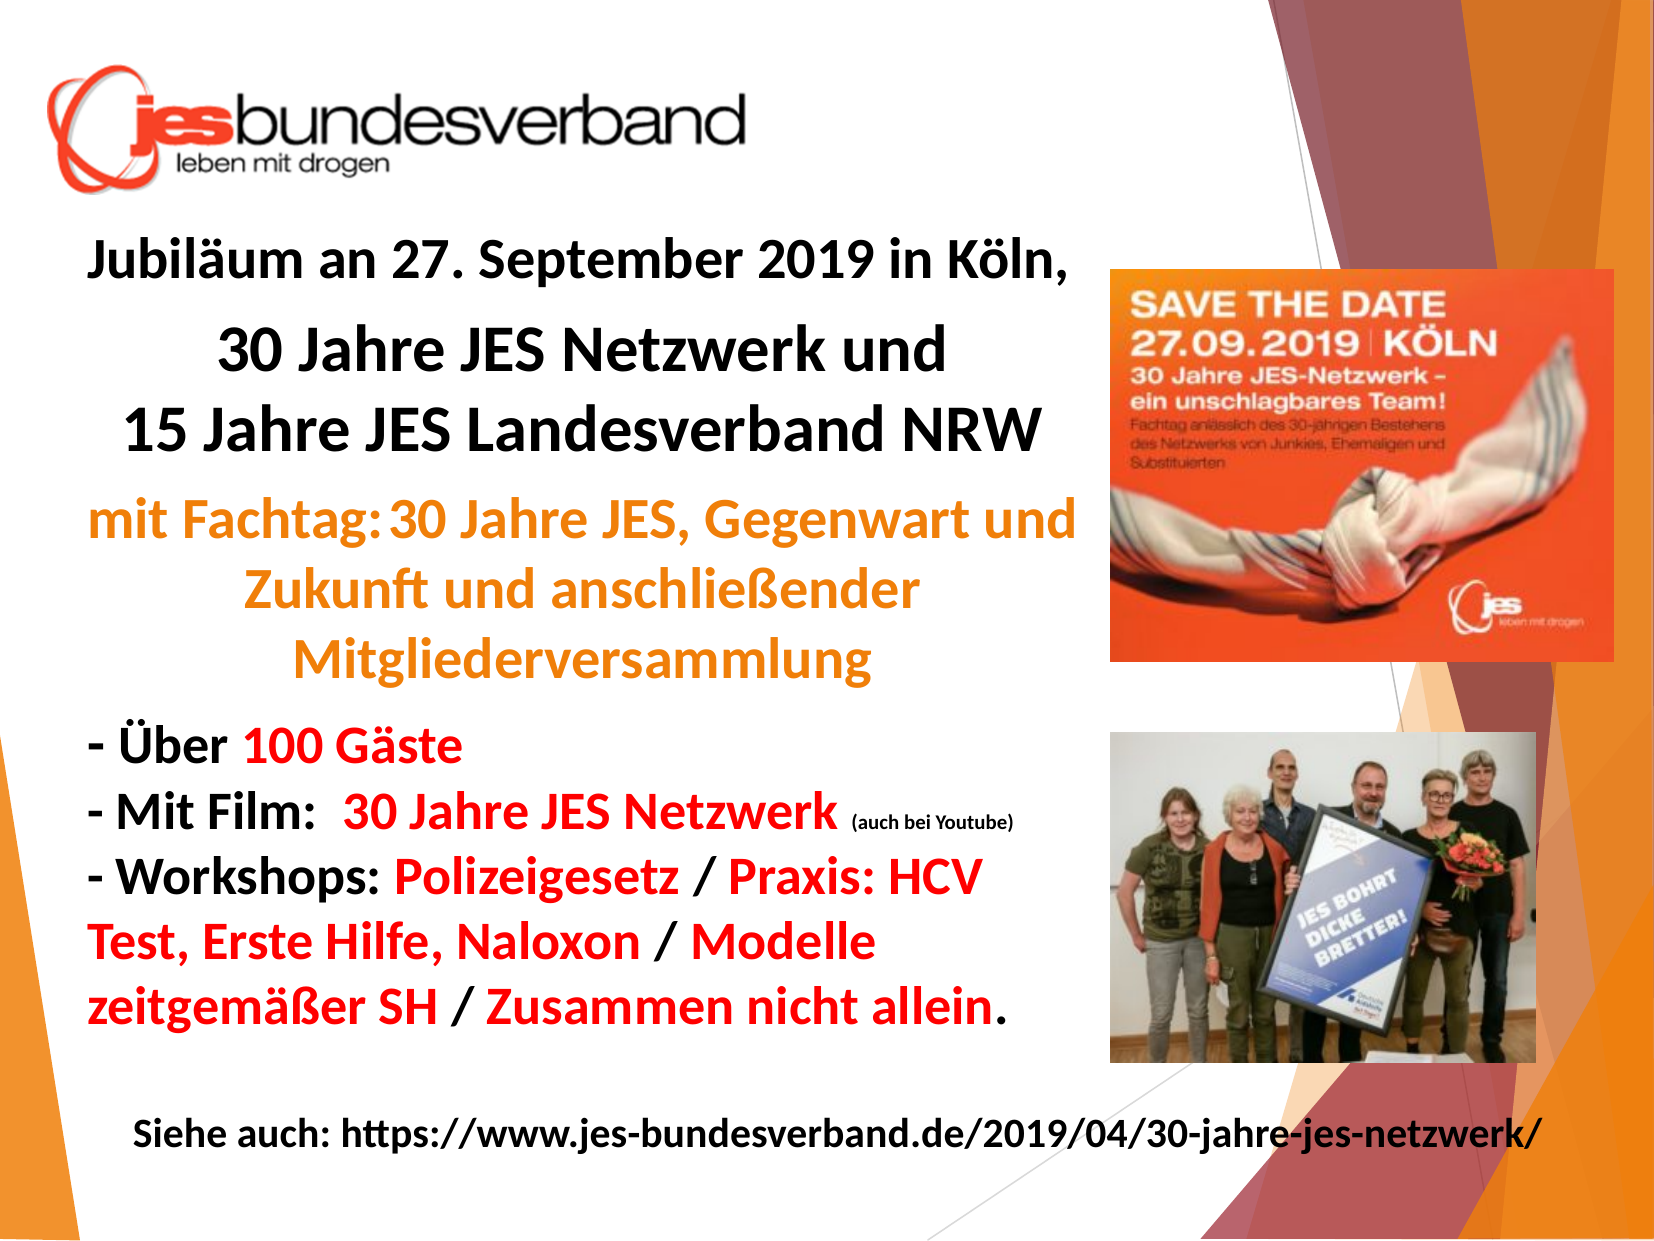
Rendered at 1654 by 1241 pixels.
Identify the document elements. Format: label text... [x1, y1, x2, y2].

text_box Siehe auch: https://www.jes-bundesverband.de/2019/04/30-jahre-jes-netzwerk/ [1111, 1097, 1619, 1164]
picture [47, 64, 747, 195]
picture [1110, 732, 1536, 1063]
picture [1110, 269, 1614, 662]
text_box Jubiläum an 27. September 2019 in Köln, 30 Jahre JES Netzwerk und 15 Jahre JES Landesverband NRW mit Fachtag: 30 Jahre JES, Gegenwart und Zukunft und anschließender Mitgliederversammlung - Über 100 Gäste - Mit Film: 30 Jahre JES Netzwerk (auch bei Youtube) - Workshops: Polizeigesetz / Praxis: HCV Test, Erste Hilfe, Naloxon / Modelle zeitgemäßer SH / Zusammen nicht allein. [72, 212, 1111, 1208]
